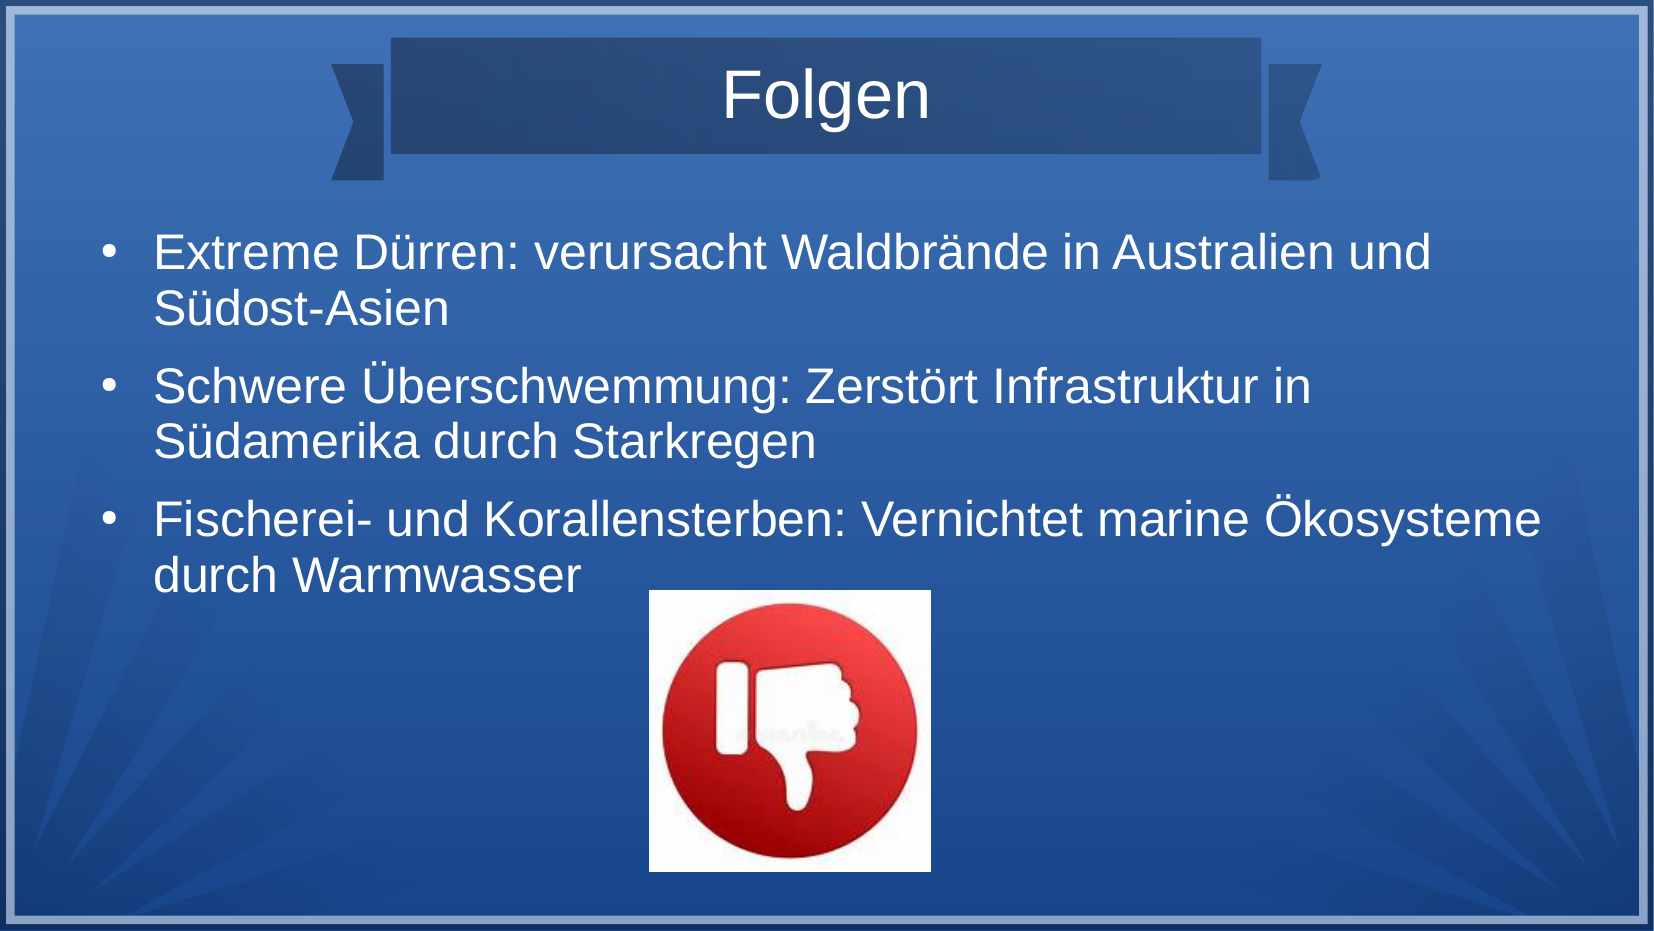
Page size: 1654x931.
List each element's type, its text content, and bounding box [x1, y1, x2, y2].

title Folgen [389, 35, 1264, 154]
picture [649, 590, 931, 872]
list Extreme Dürren: verursacht Waldbrände in Australien und Südost-Asien Schwere Überschwemmung: Zerstört Infrastruktur in Südamerika durch Starkregen Fischerei- und Korallensterben: Vernichtet marine Ökosysteme durch Warmwasser [82, 224, 1571, 848]
